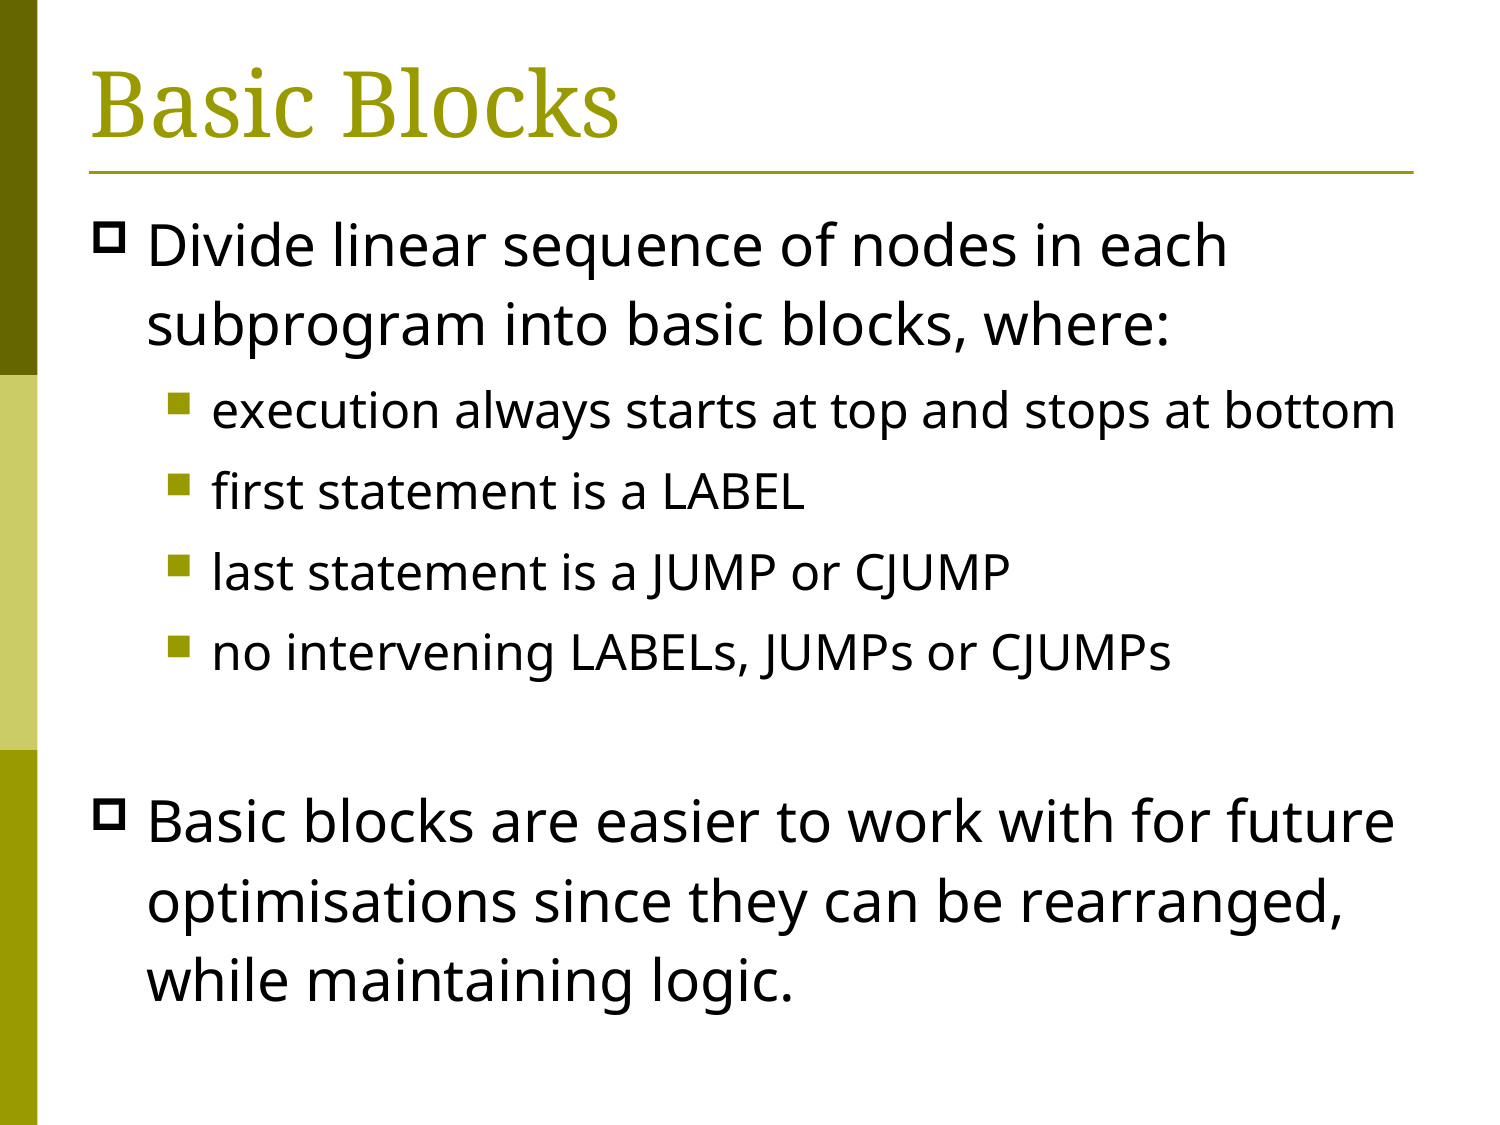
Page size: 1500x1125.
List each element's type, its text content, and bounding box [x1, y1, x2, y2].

list Divide linear sequence of nodes in each subprogram into basic blocks, where: execution always starts at top and stops at bottom first statement is a LABEL last statement is a JUMP or CJUMP no intervening LABELs, JUMPs or CJUMPs Basic blocks are easier to work with for future optimisations since they can be rearranged, while maintaining logic. [75, 196, 1426, 1006]
title Basic Blocks [75, 45, 1426, 173]
